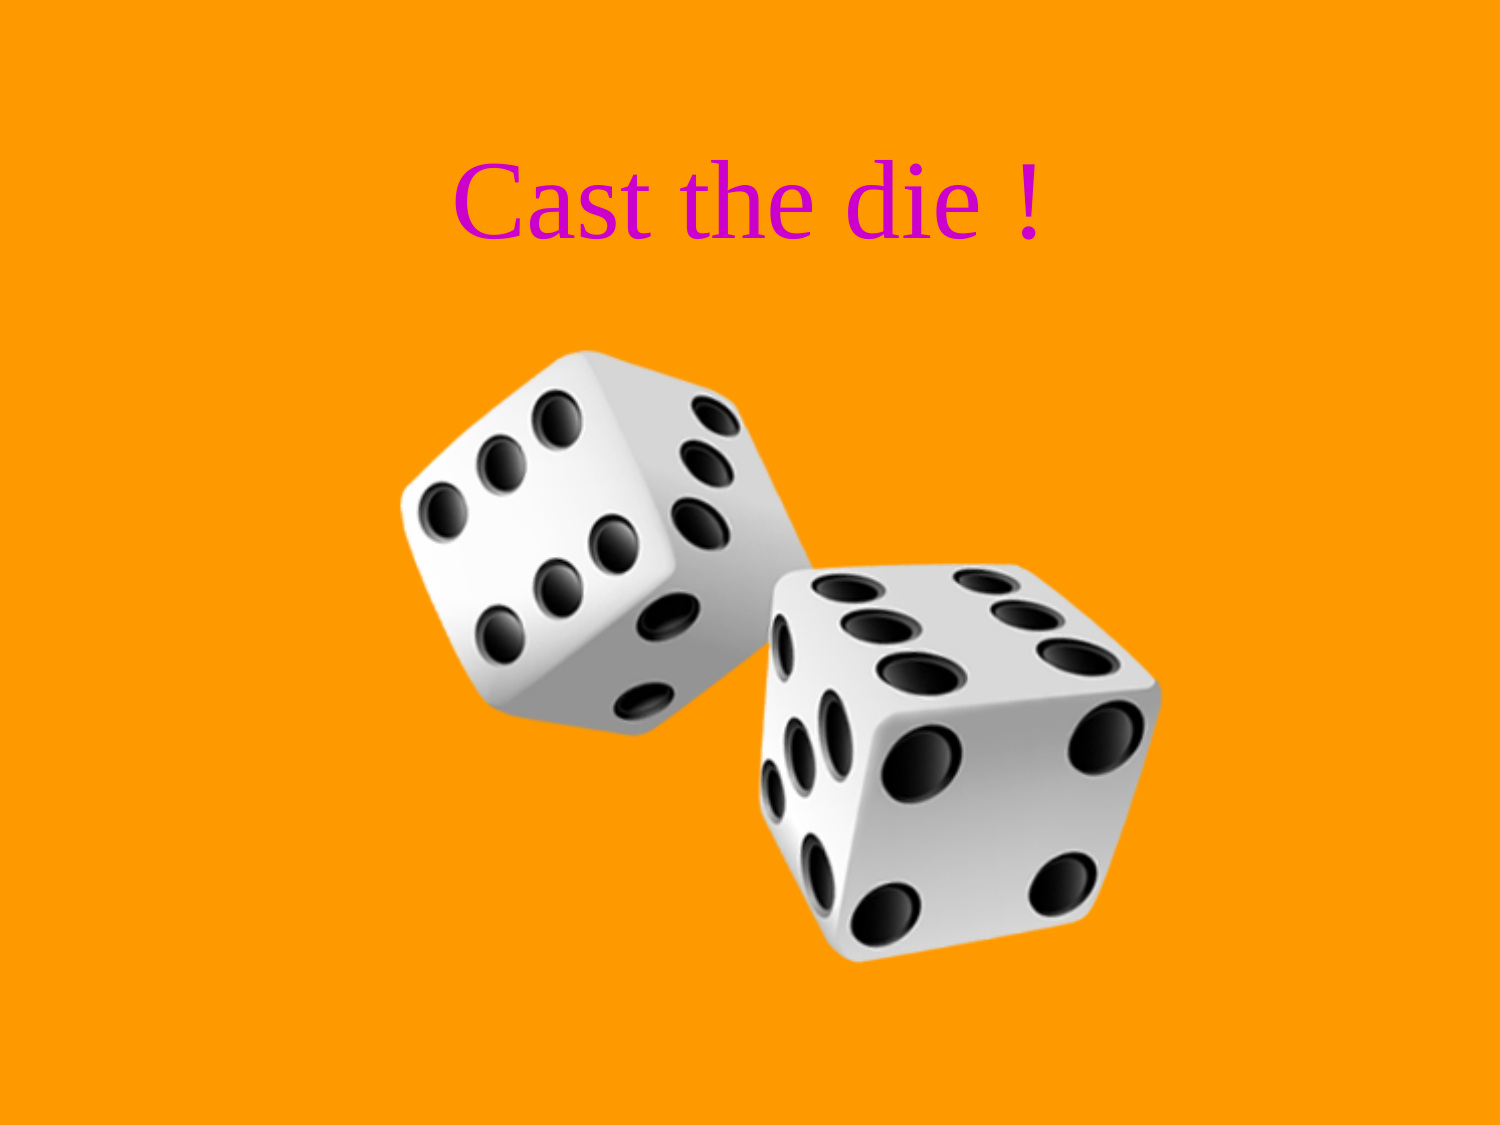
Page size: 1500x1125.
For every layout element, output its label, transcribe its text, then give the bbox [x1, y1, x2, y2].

title Cast the die ! [112, 99, 1388, 288]
picture [399, 349, 1165, 966]
